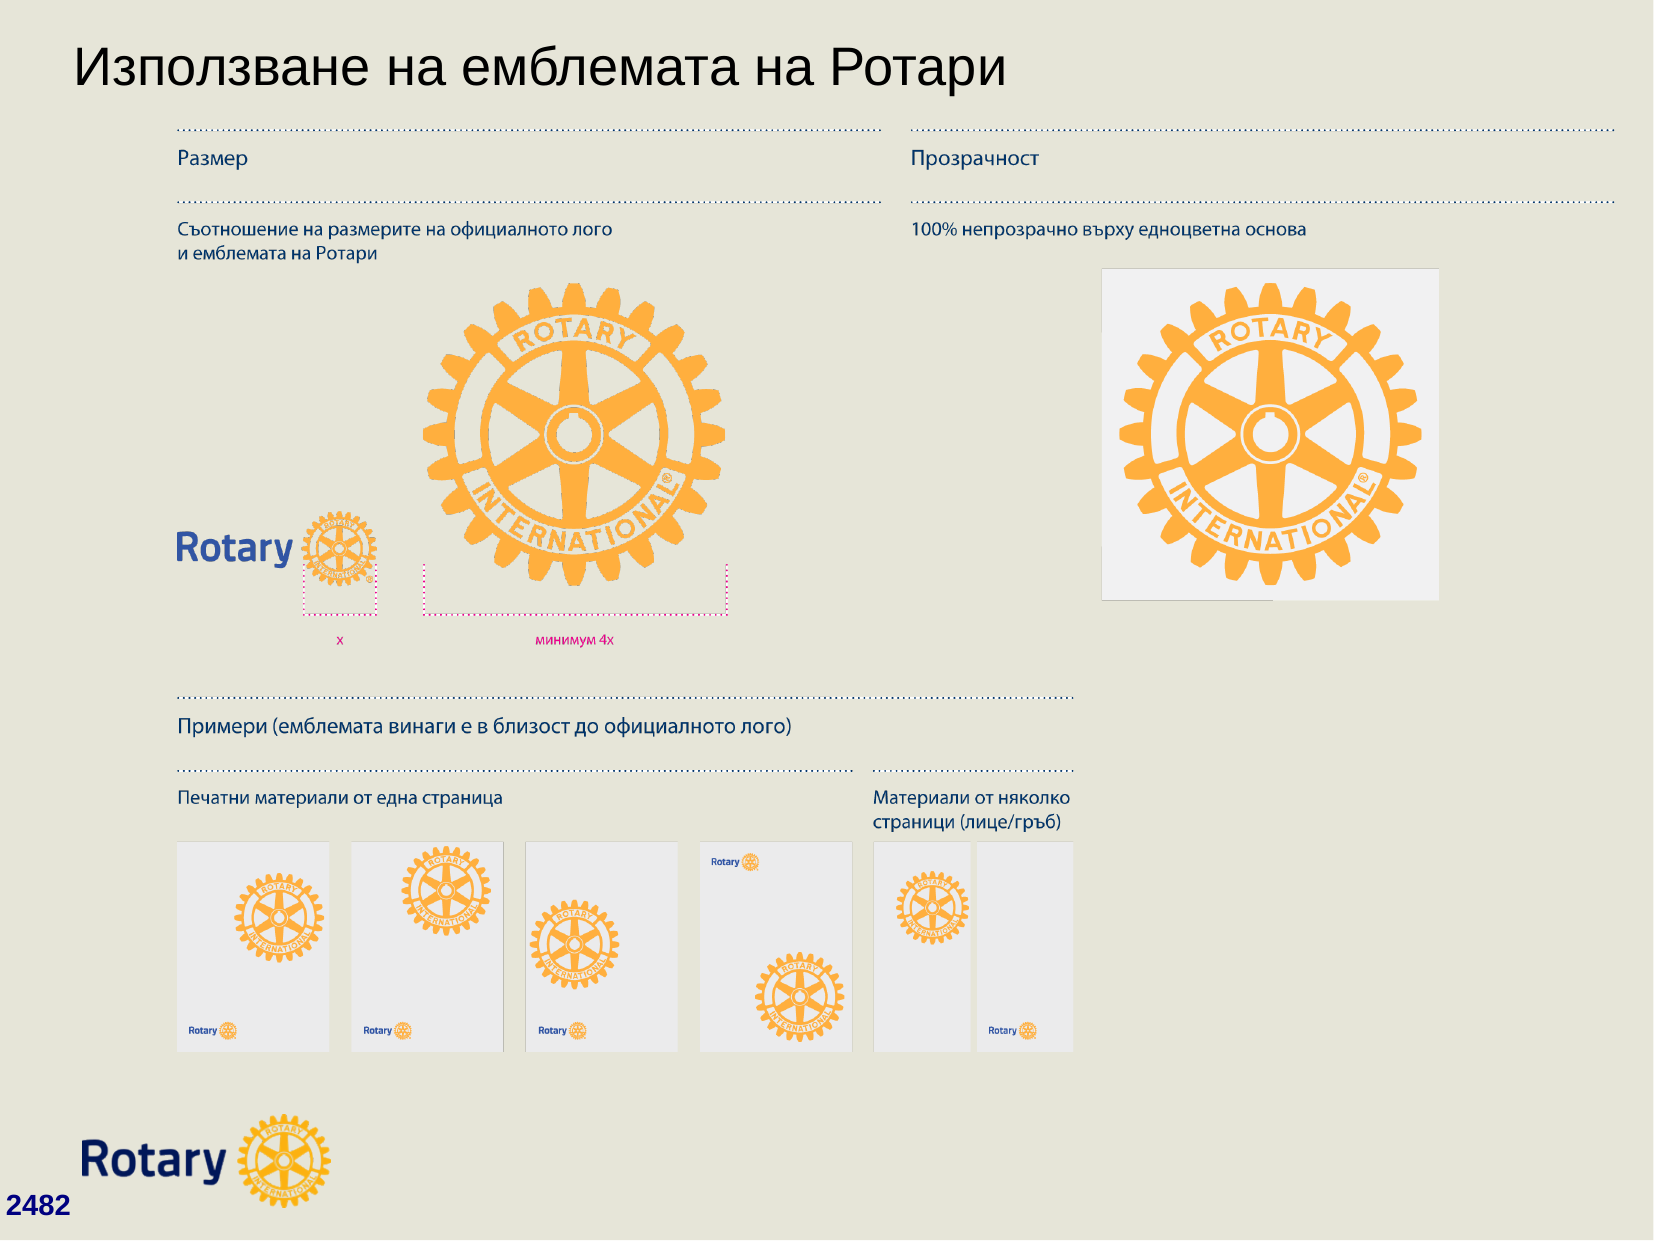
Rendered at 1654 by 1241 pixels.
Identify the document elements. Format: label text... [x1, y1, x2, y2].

picture [166, 118, 1625, 1211]
text_box Използване на емблемата на Ротари [59, 29, 1359, 119]
